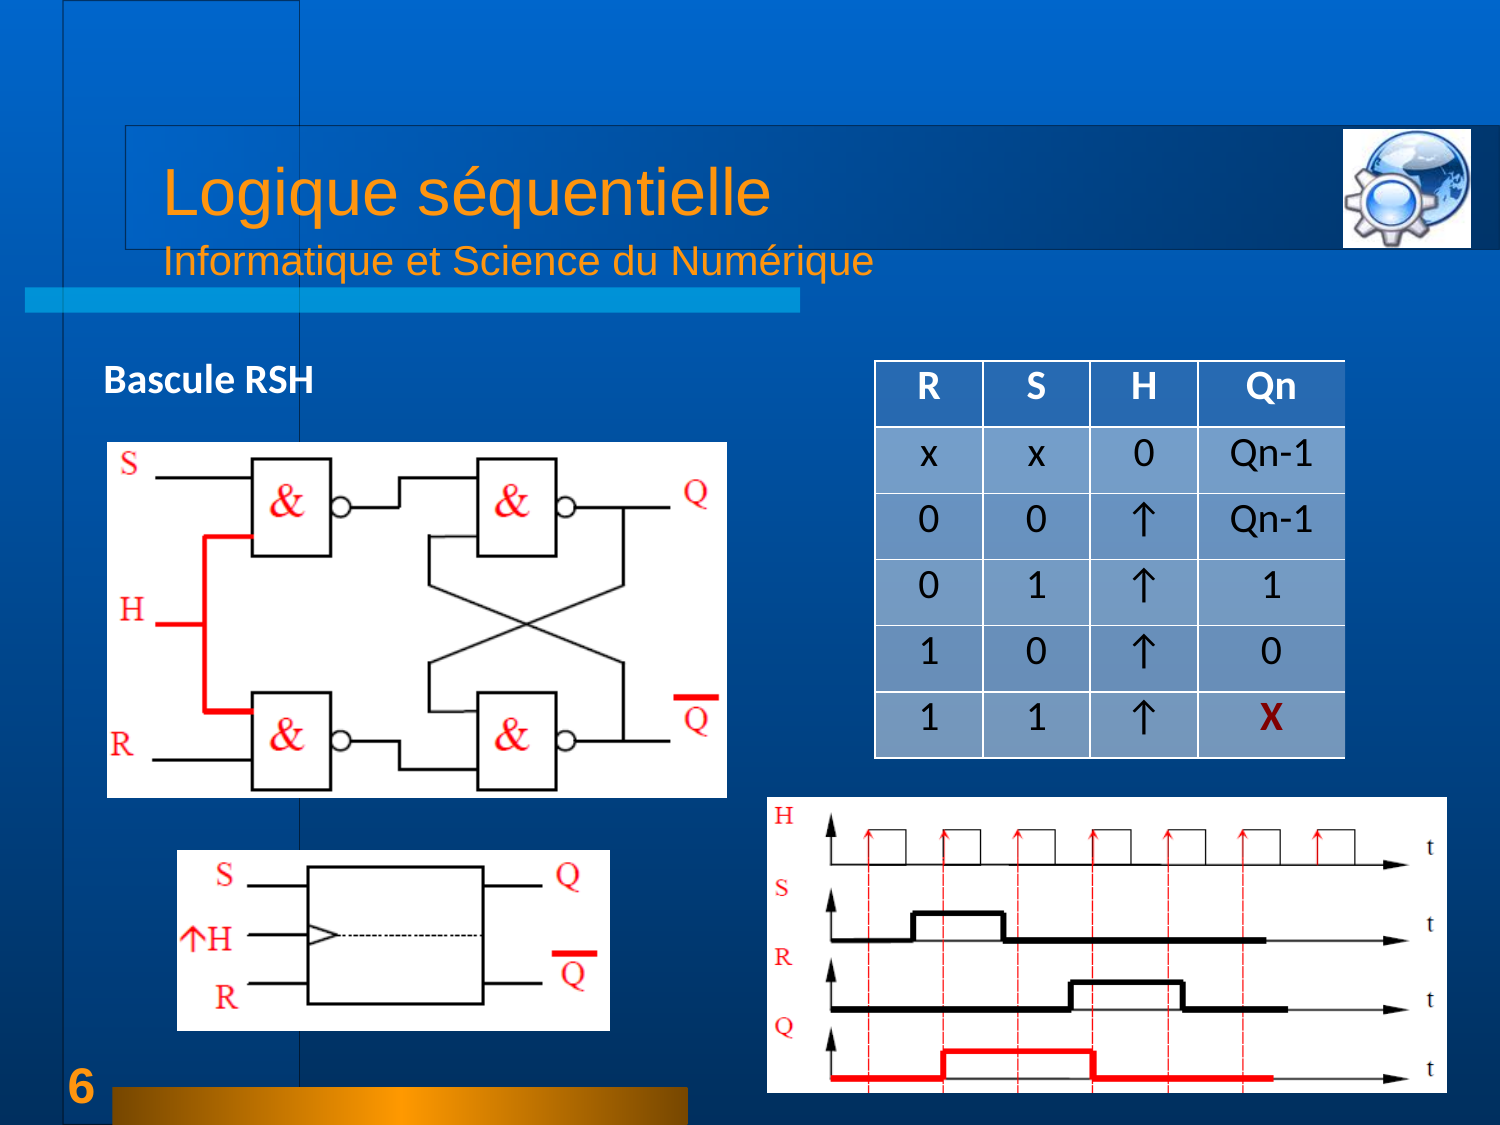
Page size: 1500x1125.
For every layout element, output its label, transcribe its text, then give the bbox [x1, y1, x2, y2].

picture [767, 797, 1447, 1093]
table_cell x [876, 428, 982, 493]
table_cell ↑ [1091, 693, 1197, 757]
table_cell 0 [876, 494, 982, 559]
table_header R [876, 362, 982, 426]
picture [107, 442, 727, 798]
table_cell 0 [1091, 428, 1197, 493]
table_cell ↑ [1091, 626, 1197, 691]
table_cell 0 [984, 494, 1089, 559]
table_cell 0 [876, 560, 982, 625]
table_cell 1 [984, 693, 1089, 757]
table_cell 0 [984, 626, 1089, 691]
table_cell 1 [876, 693, 982, 757]
table_cell x [984, 428, 1089, 493]
table_header S [984, 362, 1089, 426]
table_cell Qn-1 [1199, 428, 1345, 493]
text_box Bascule RSH [88, 354, 1418, 931]
table_header Qn [1199, 362, 1345, 426]
table_header H [1091, 362, 1197, 426]
table_cell ↑ [1091, 494, 1197, 559]
picture [1343, 129, 1471, 248]
table_cell 1 [1199, 560, 1345, 625]
table_cell X [1199, 693, 1345, 757]
table_cell 1 [876, 626, 982, 691]
picture [177, 850, 610, 1031]
table_cell 0 [1199, 626, 1345, 691]
table_cell Qn-1 [1199, 494, 1345, 559]
table_cell 1 [984, 560, 1089, 625]
table_cell ↑ [1091, 560, 1197, 625]
